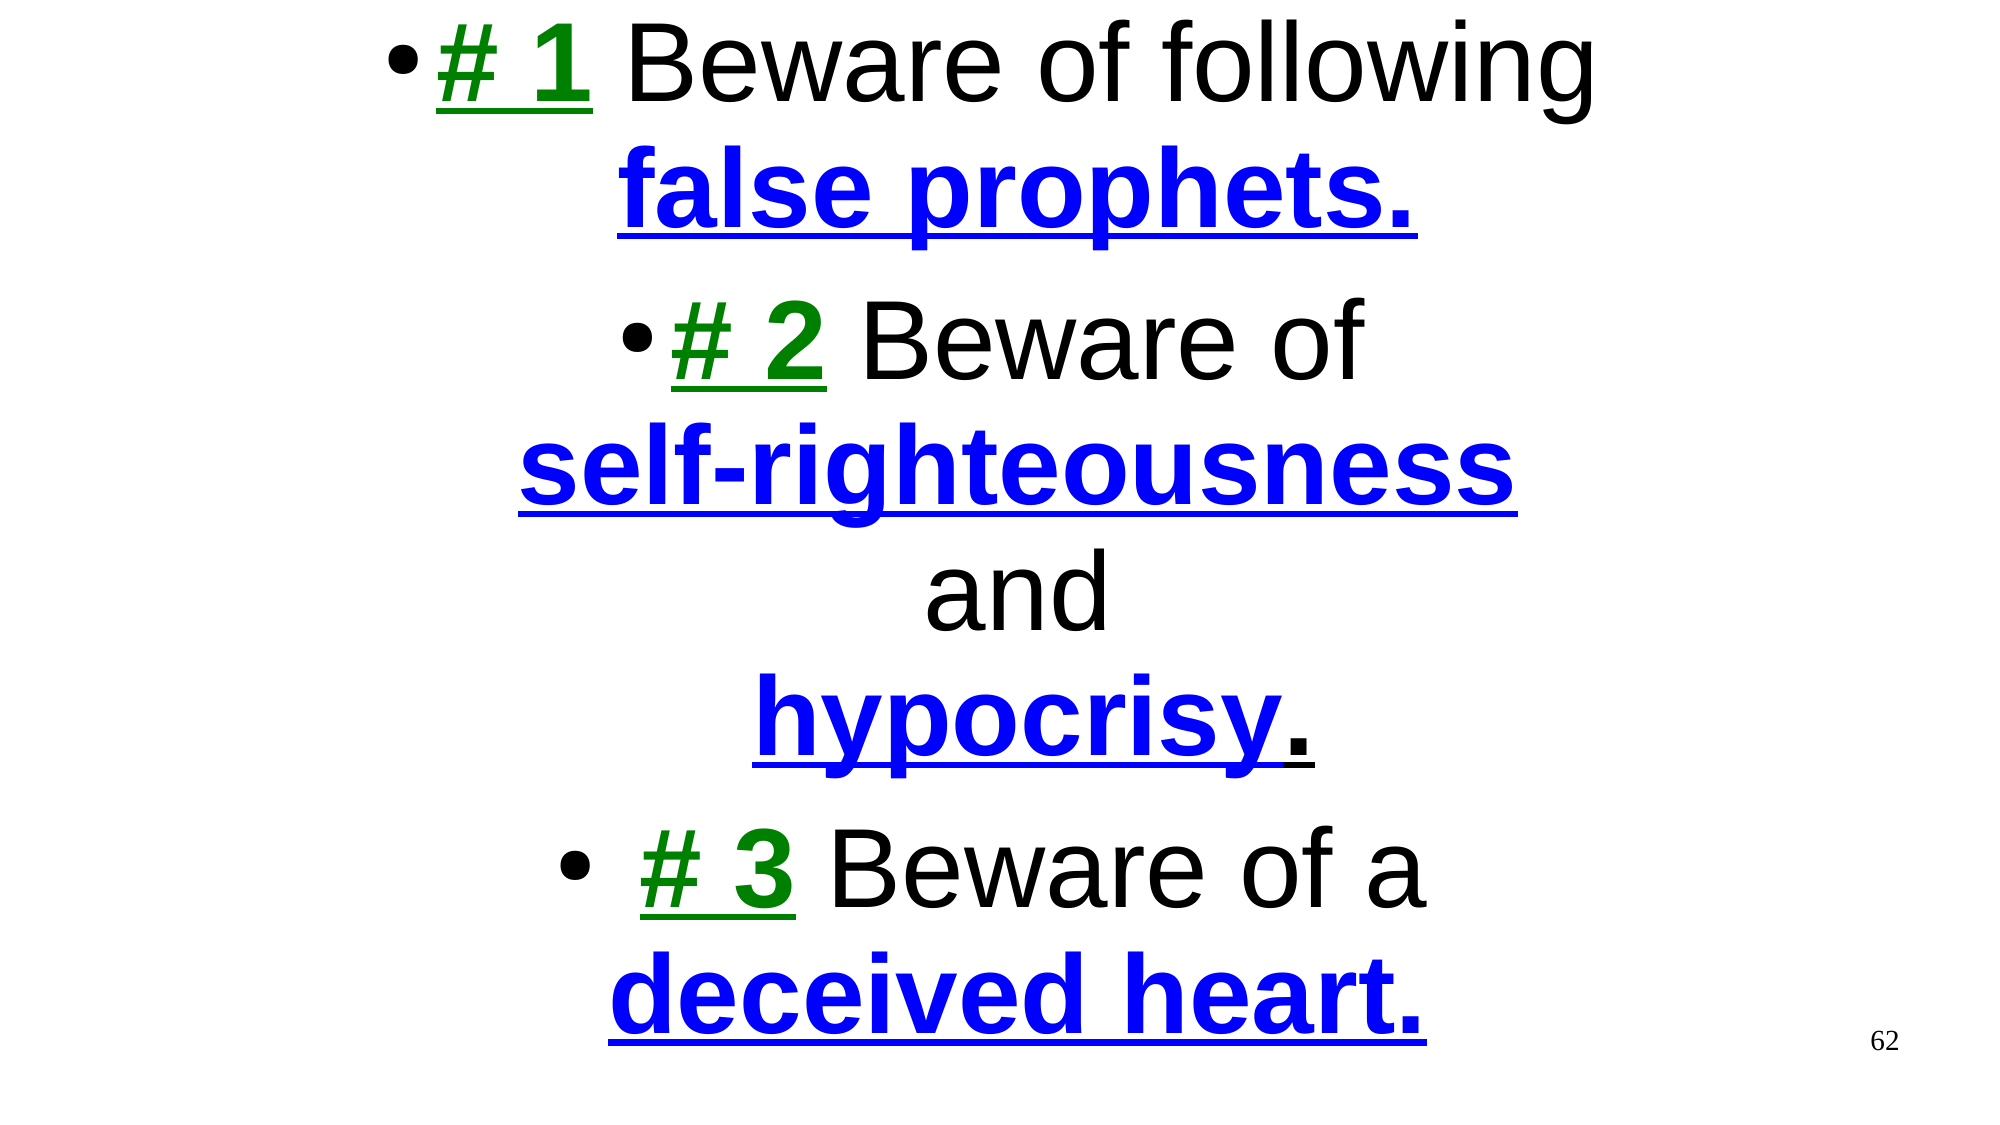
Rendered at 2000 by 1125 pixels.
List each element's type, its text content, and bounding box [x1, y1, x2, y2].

list # 1 Beware of following false prophets. # 2 Beware of self-righteousness and hypocrisy. # 3 Beware of a deceived heart. [0, 0, 1996, 1123]
